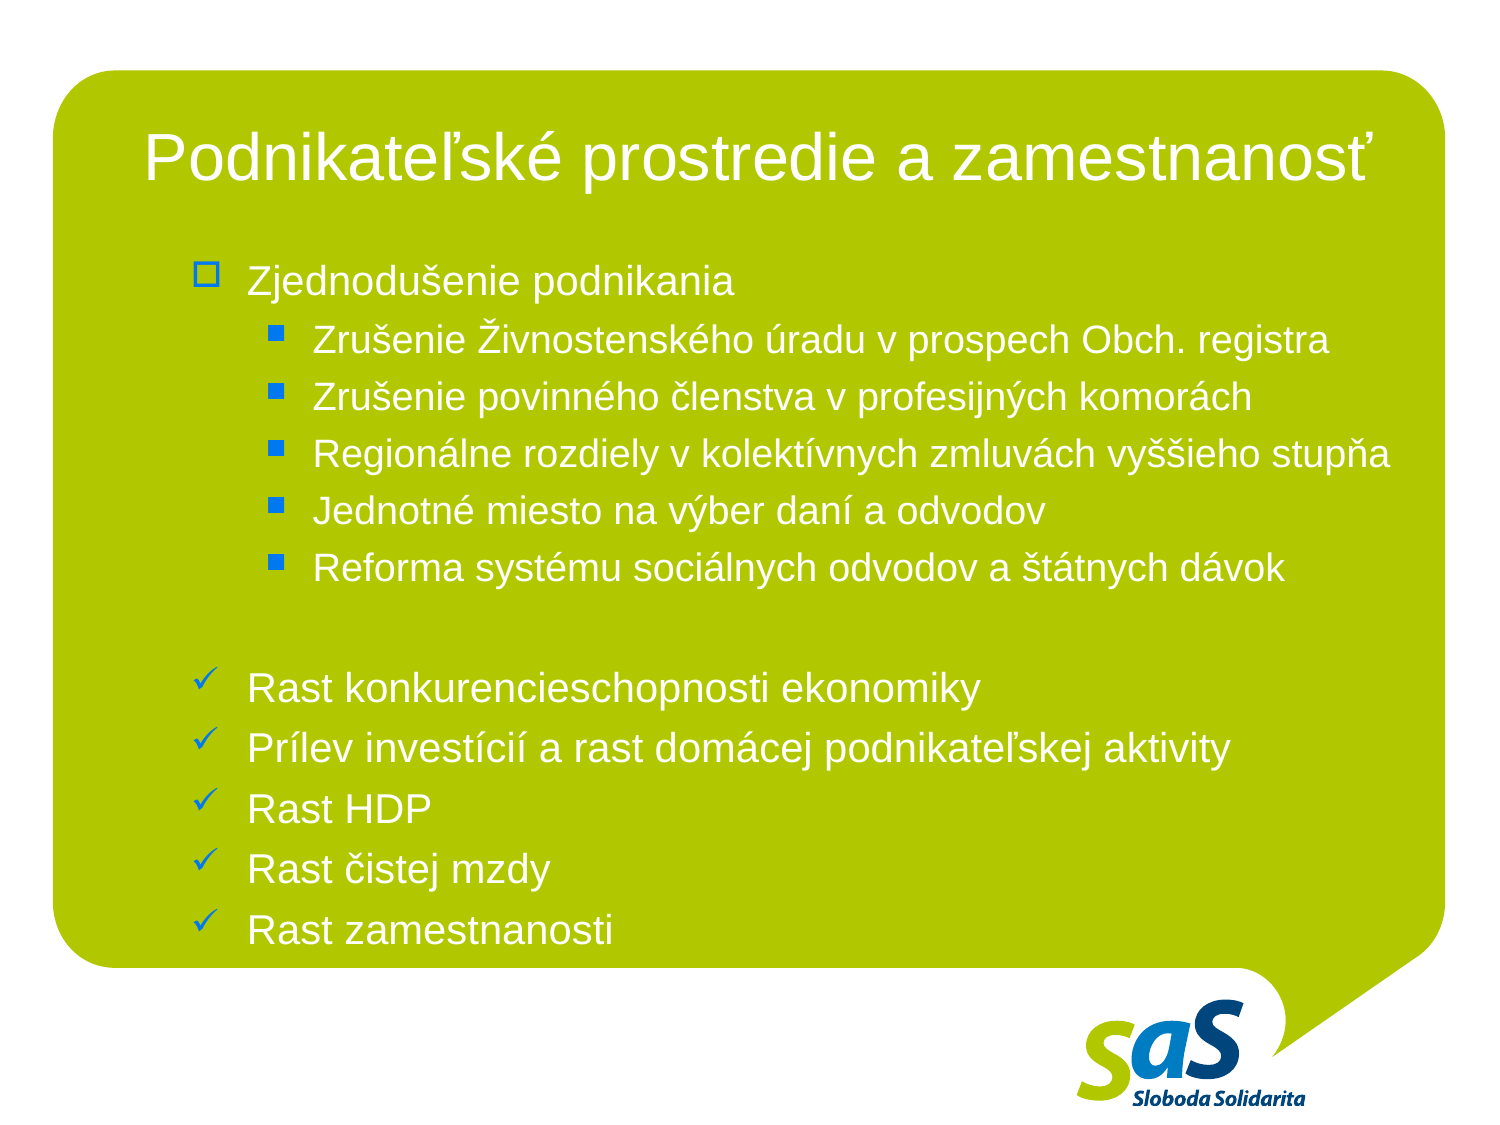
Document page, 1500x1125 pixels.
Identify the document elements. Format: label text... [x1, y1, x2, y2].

list Zjednodušenie podnikania Zrušenie Živnostenského úradu v prospech Obch. registra Zrušenie povinného členstva v profesijných komorách Regionálne rozdiely v kolektívnych zmluvách vyššieho stupňa Jednotné miesto na výber daní a odvodov Reforma systému sociálnych odvodov a štátnych dávok Rast konkurencieschopnosti ekonomiky Prílev investícií a rast domácej podnikateľskej aktivity Rast HDP Rast čistej mzdy Rast zamestnanosti [175, 246, 1425, 997]
title Podnikateľské prostredie a zamestnanosť [128, 93, 1437, 230]
